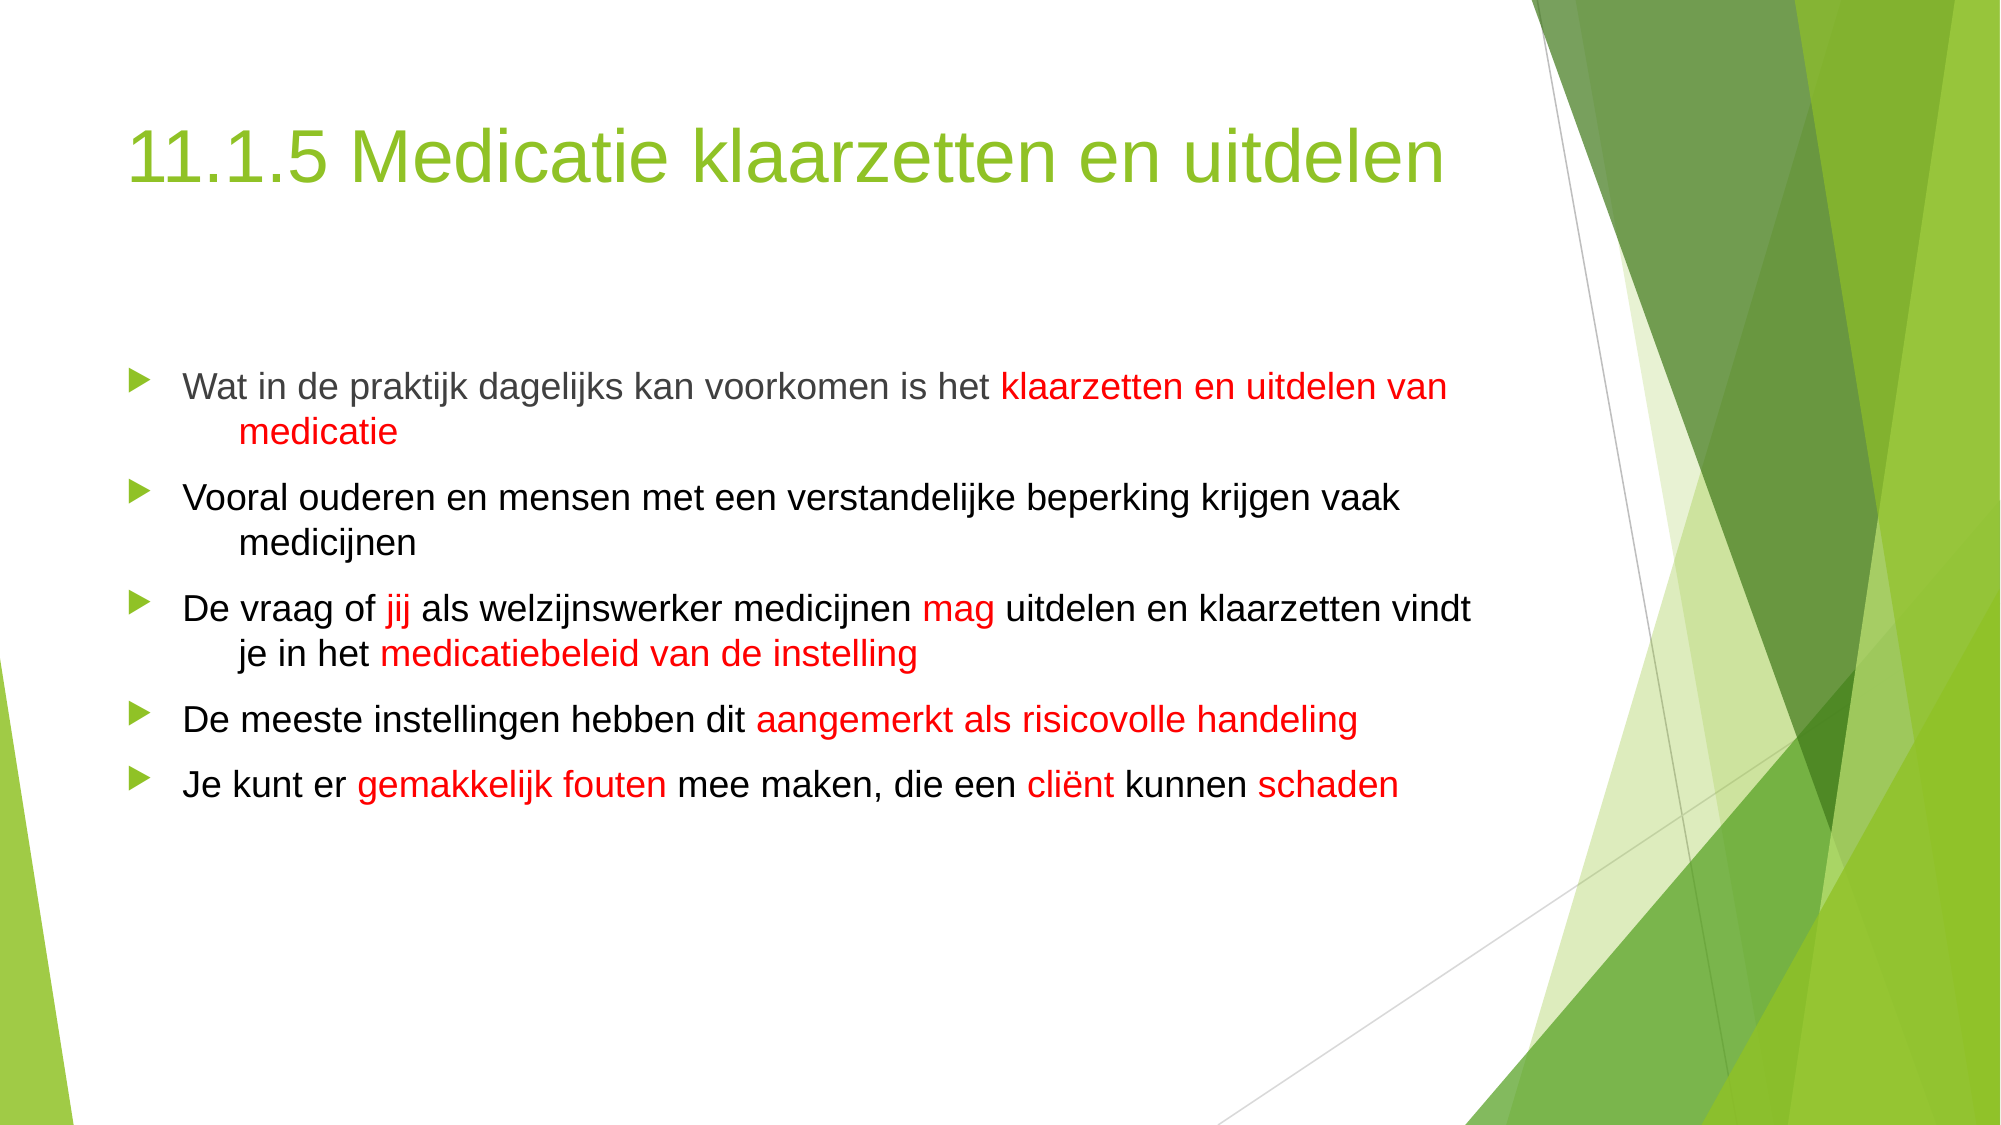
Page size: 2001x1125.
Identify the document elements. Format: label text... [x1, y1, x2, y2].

title 11.1.5 Medicatie klaarzetten en uitdelen [111, 99, 1522, 317]
list Wat in de praktijk dagelijks kan voorkomen is het klaarzetten en uitdelen van medicatie Vooral ouderen en mensen met een verstandelijke beperking krijgen vaak medicijnen De vraag of jij als welzijnswerker medicijnen mag uitdelen en klaarzetten vindt je in het medicatiebeleid van de instelling De meeste instellingen hebben dit aangemerkt als risicovolle handeling Je kunt er gemakkelijk fouten mee maken, die een cliënt kunnen schaden [111, 354, 1522, 992]
